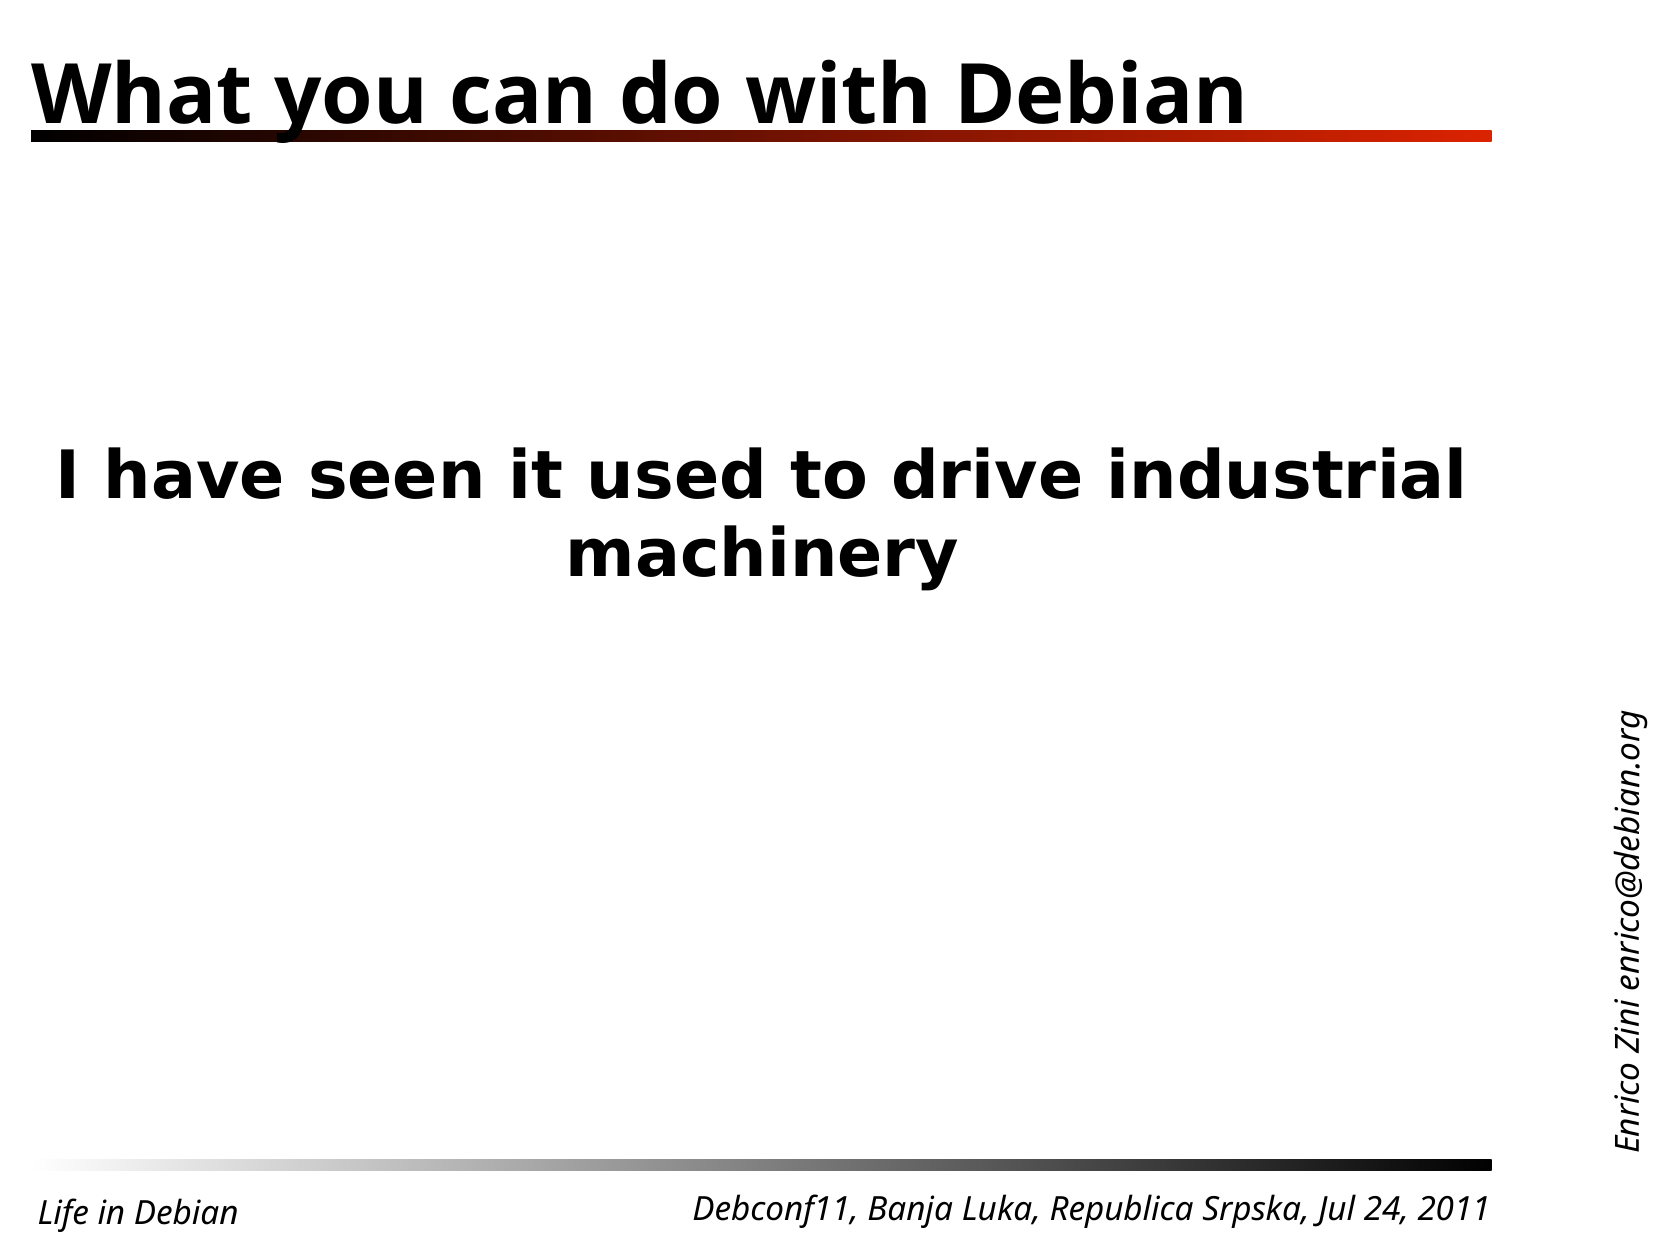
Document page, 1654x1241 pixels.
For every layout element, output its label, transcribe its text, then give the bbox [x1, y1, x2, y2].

text_box I have seen it used to drive industrial machinery [30, 436, 1495, 593]
text_box What you can do with Debian [31, 34, 1438, 168]
